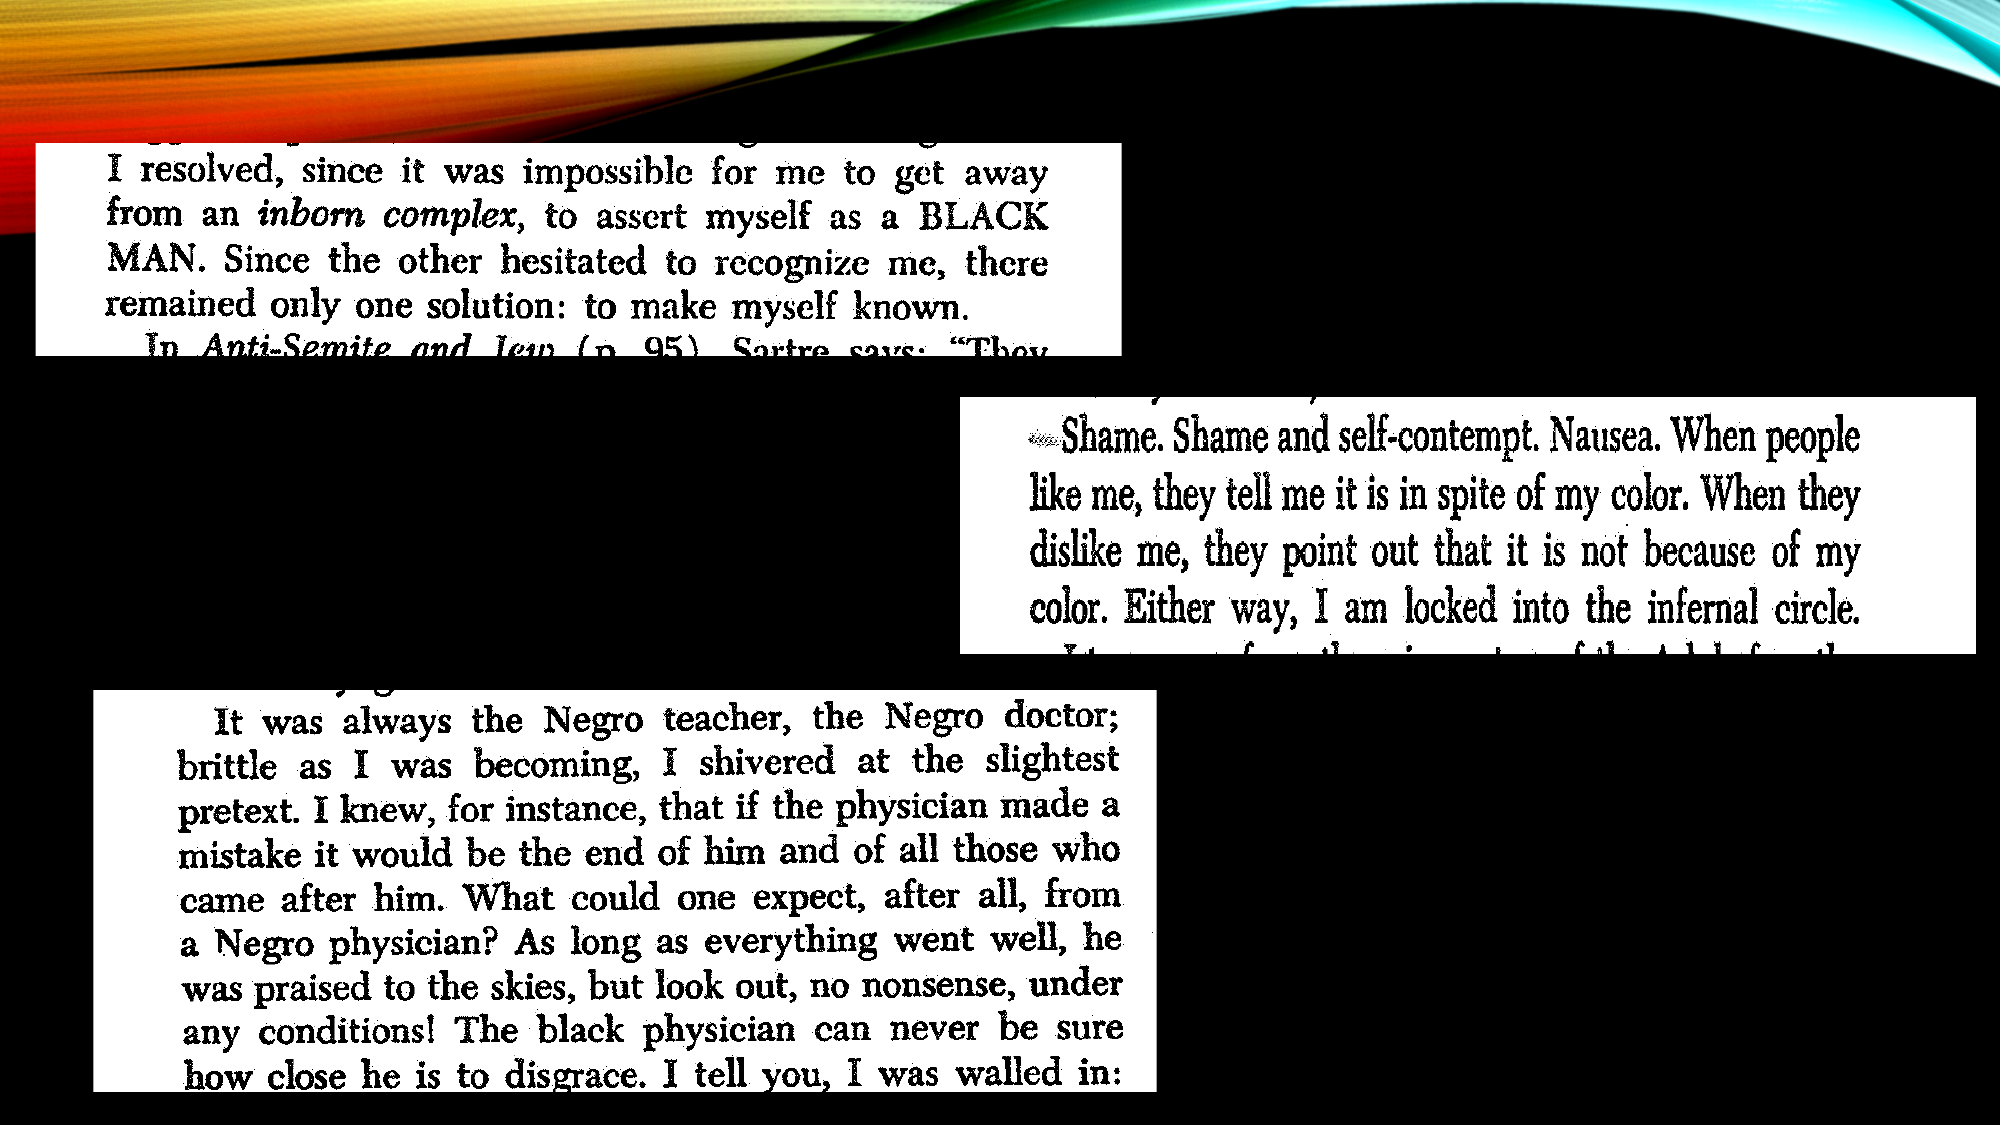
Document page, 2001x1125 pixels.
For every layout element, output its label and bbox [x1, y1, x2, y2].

picture [960, 397, 1976, 654]
picture [93, 690, 1157, 1092]
picture [35, 143, 1122, 356]
